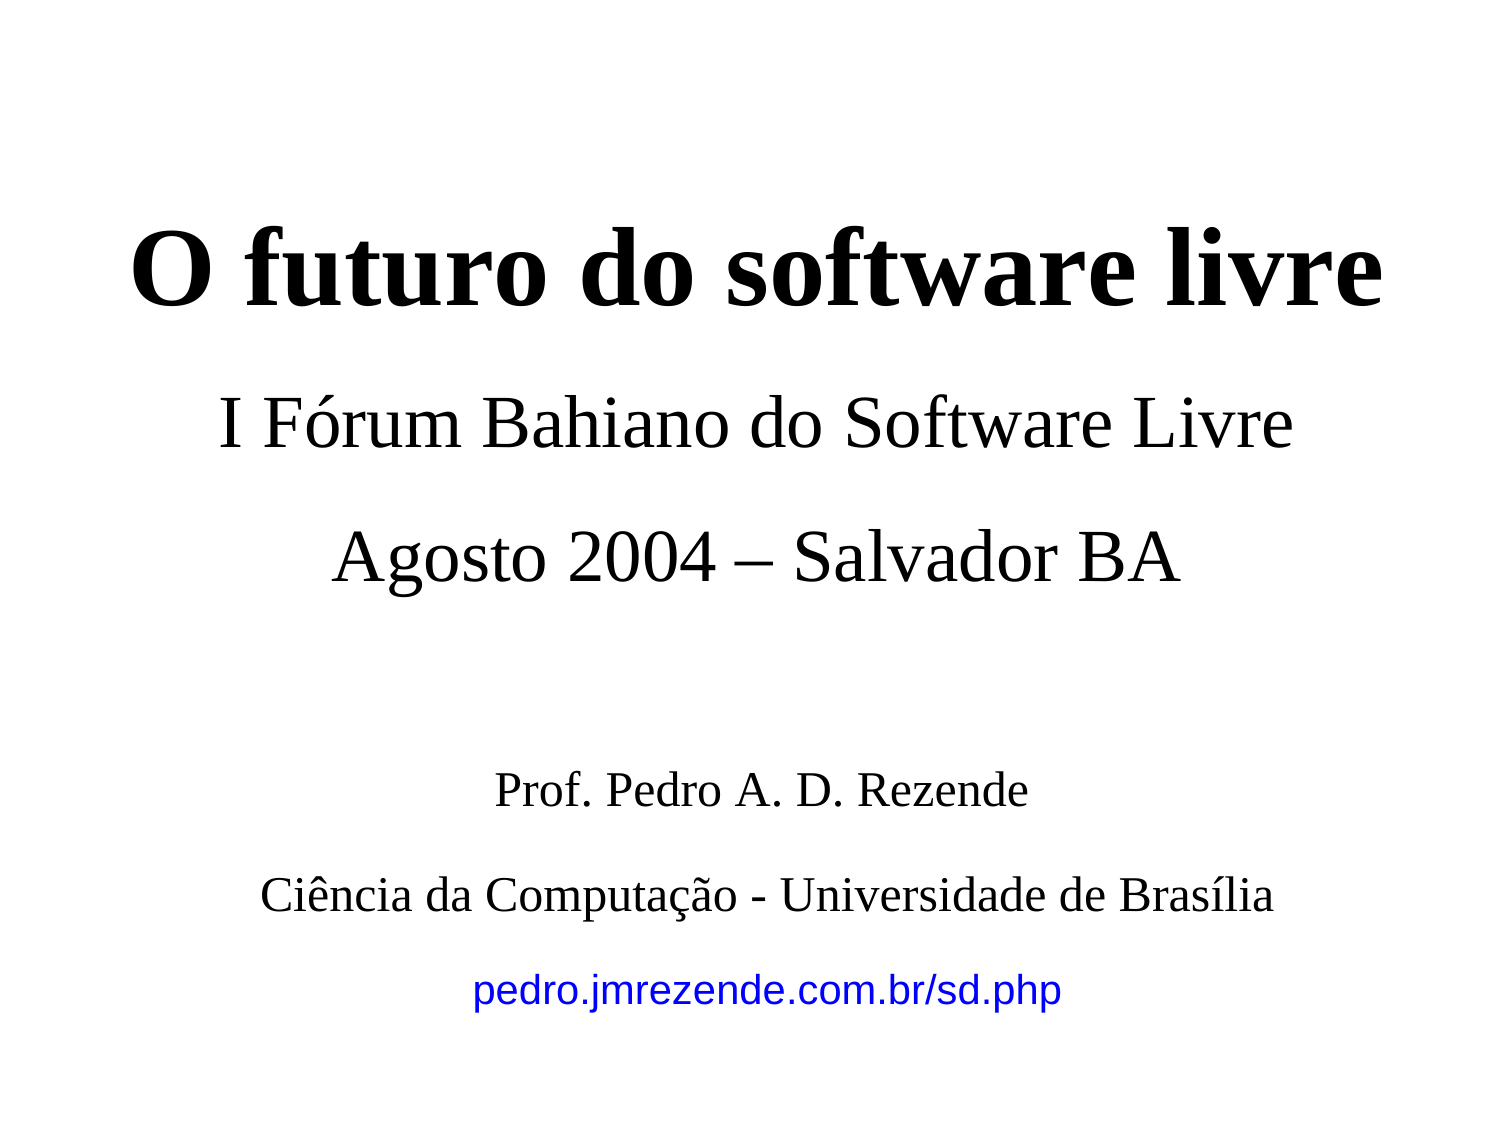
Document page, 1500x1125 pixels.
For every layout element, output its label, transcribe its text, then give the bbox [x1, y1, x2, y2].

subtitle Prof. Pedro A. D. Rezende Ciência da Computação - Universidade de Brasília pedro.jmrezende.com.br/sd.php [98, 715, 1362, 1035]
title O futuro do software livre I Fórum Bahiano do Software Livre Agosto 2004 – Salvador BA [55, 90, 1459, 699]
